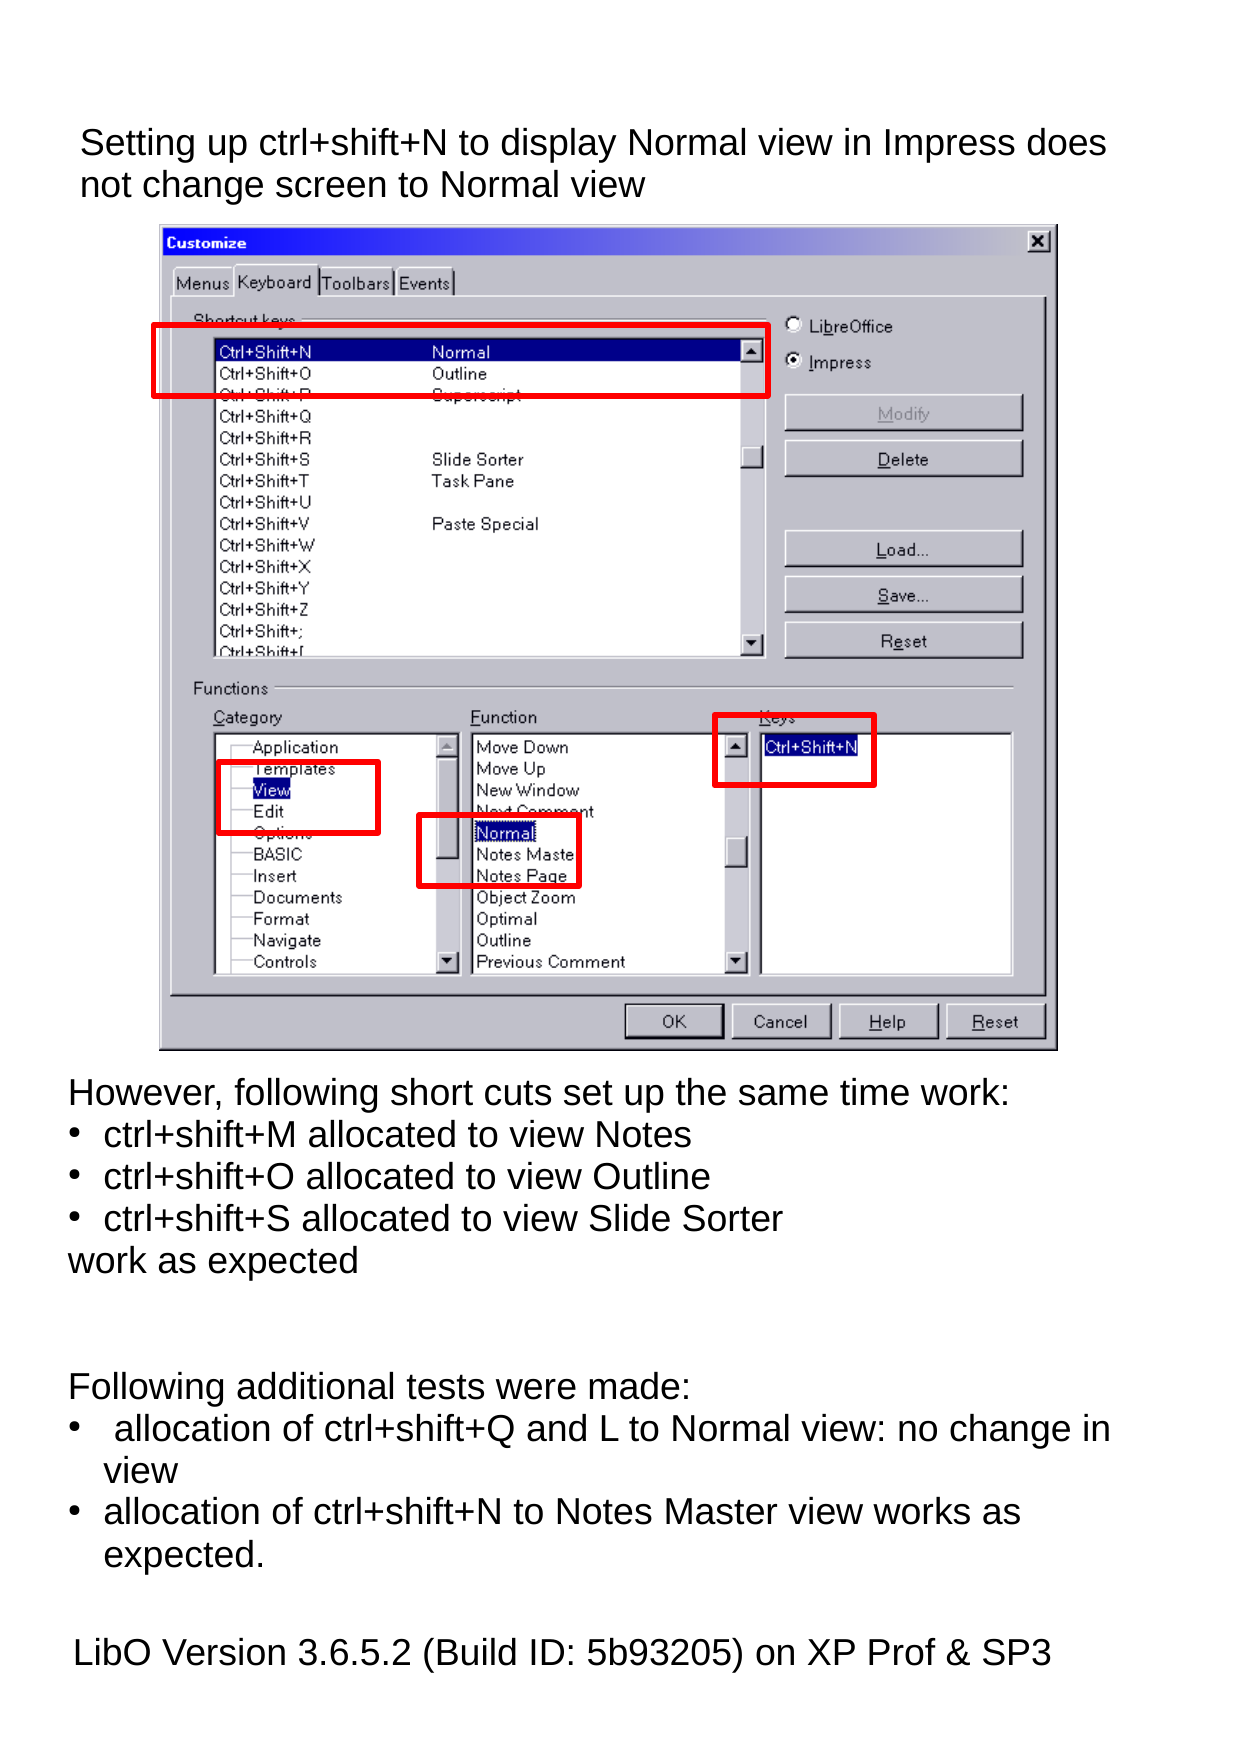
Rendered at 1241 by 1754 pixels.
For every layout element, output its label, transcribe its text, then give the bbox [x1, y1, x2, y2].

picture [159, 224, 1058, 1051]
picture [159, 328, 765, 393]
text_box LibO Version 3.6.5.2 (Build ID: 5b93205) on XP Prof & SP3 [58, 1624, 1182, 1681]
text_box Setting up ctrl+shift+N to display Normal view in Impress does not change screen to Normal view [64, 114, 1182, 214]
text_box However, following short cuts set up the same time work: ctrl+shift+M allocated to view Notes ctrl+shift+O allocated to view Outline ctrl+shift+S allocated to view Slide Sorter work as expected Following additional tests were made: allocation of ctrl+shift+Q and L to Normal view: no change in view allocation of ctrl+shift+N to Notes Master view works as expected. [53, 1063, 1152, 1650]
